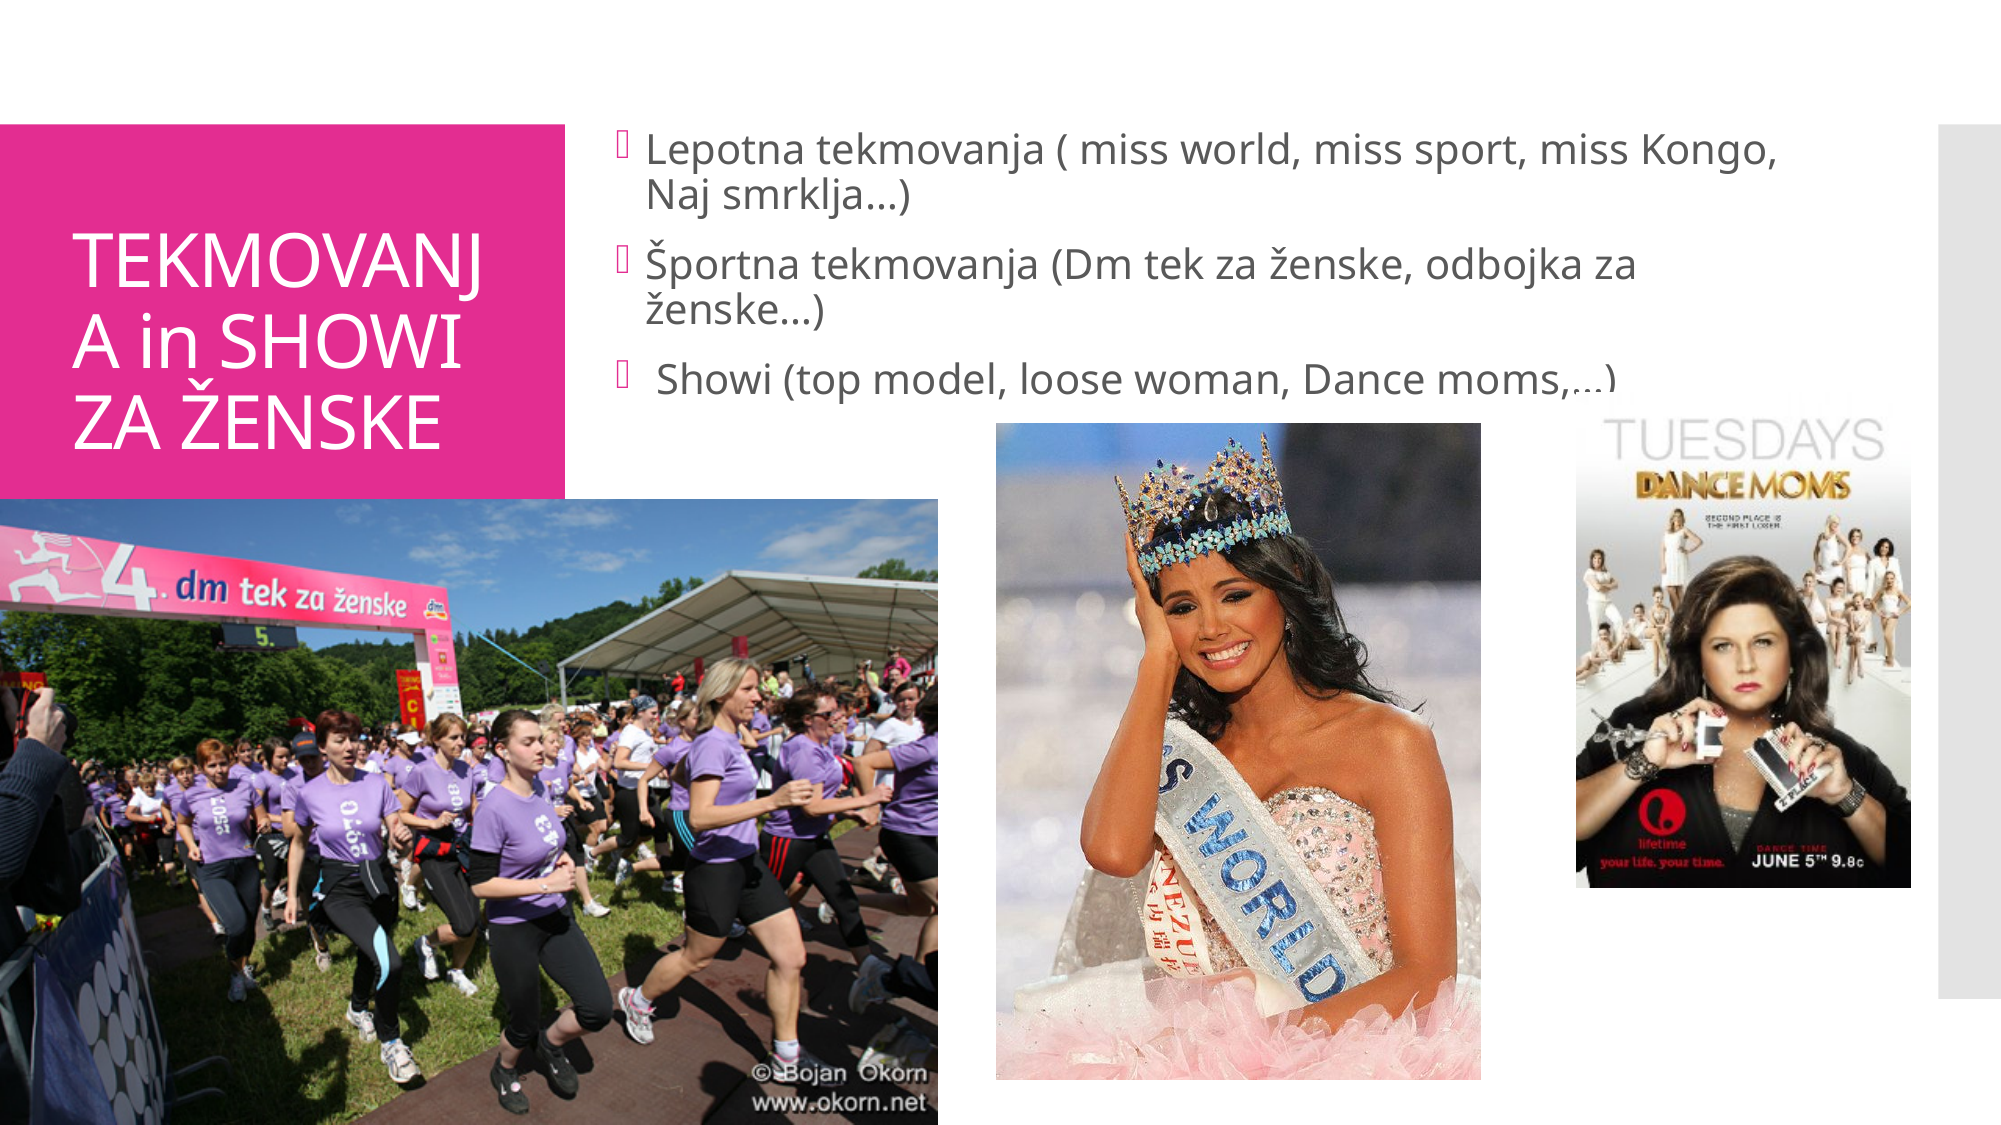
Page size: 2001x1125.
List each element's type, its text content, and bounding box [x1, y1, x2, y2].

list Lepotna tekmovanja ( miss world, miss sport, miss Kongo, Naj smrklja…) Športna tekmovanja (Dm tek za ženske, odbojka za ženske…) Showi (top model, loose woman, Dance moms,…) [600, 78, 1801, 455]
picture [0, 499, 938, 1125]
title TEKMOVANJA in SHOWI ZA ŽENSKE [57, 116, 541, 499]
picture [996, 423, 1481, 1080]
picture [1576, 392, 1911, 888]
